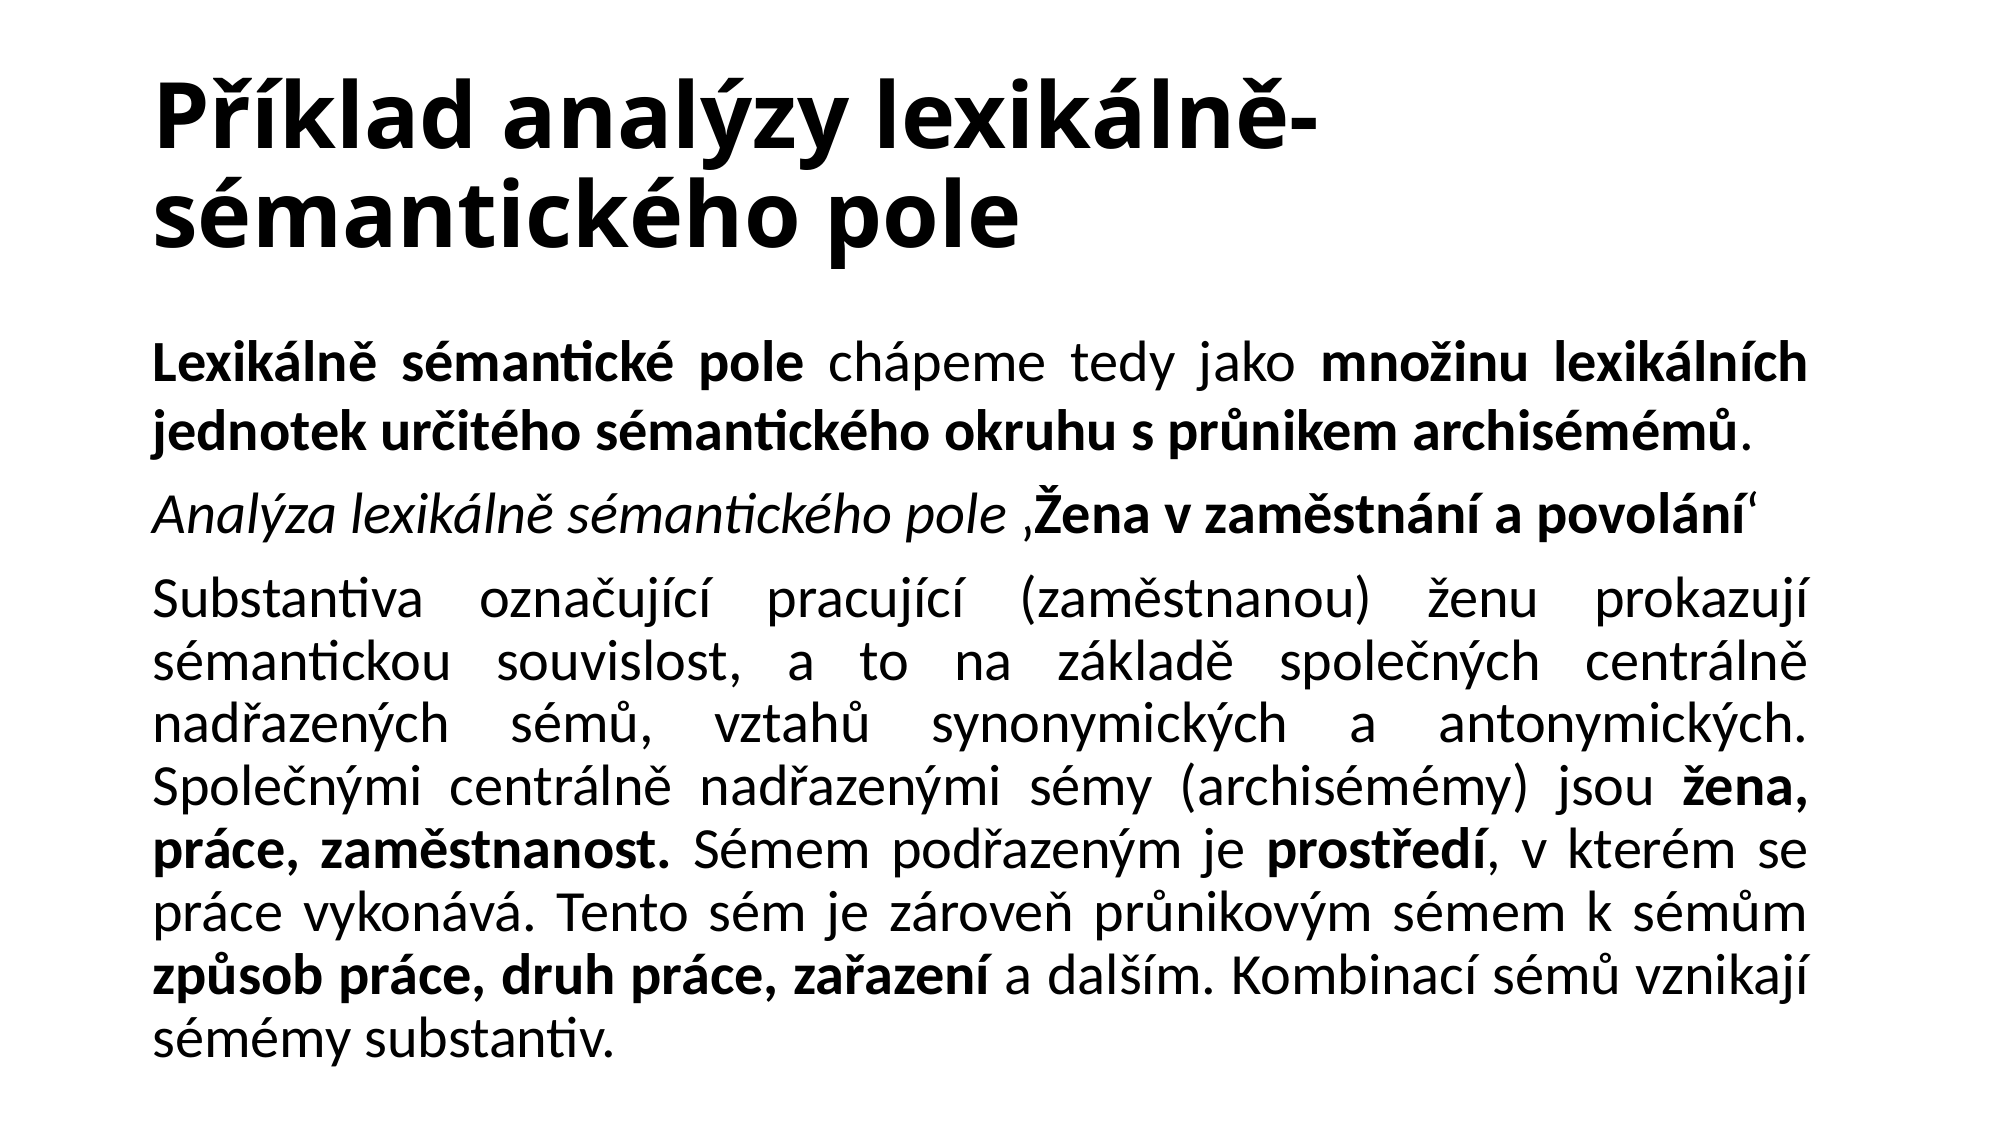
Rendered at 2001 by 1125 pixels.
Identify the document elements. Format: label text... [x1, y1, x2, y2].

list Lexikálně sémantické pole chápeme tedy jako množinu lexikálních jednotek určitého sémantického okruhu s průnikem archisémémů. Analýza lexikálně sémantického pole ‚Žena v zaměstnání a povolání‘ Substantiva označující pracující (zaměstnanou) ženu prokazují sémantickou souvislost, a to na základě společných centrálně nadřazených sémů, vztahů synonymických a antonymických. Společnými centrálně nadřazenými sémy (archisémémy) jsou žena, práce, zaměstnanost. Sémem podřazeným je prostředí, v kterém se práce vykonává. Tento sém je zároveň průnikovým sémem k sémům způsob práce, druh práce, zařazení a dalším. Kombinací sémů vznikají sémémy substantiv. [137, 300, 1863, 1125]
title Příklad analýzy lexikálně-sémantického pole [137, 59, 1863, 278]
